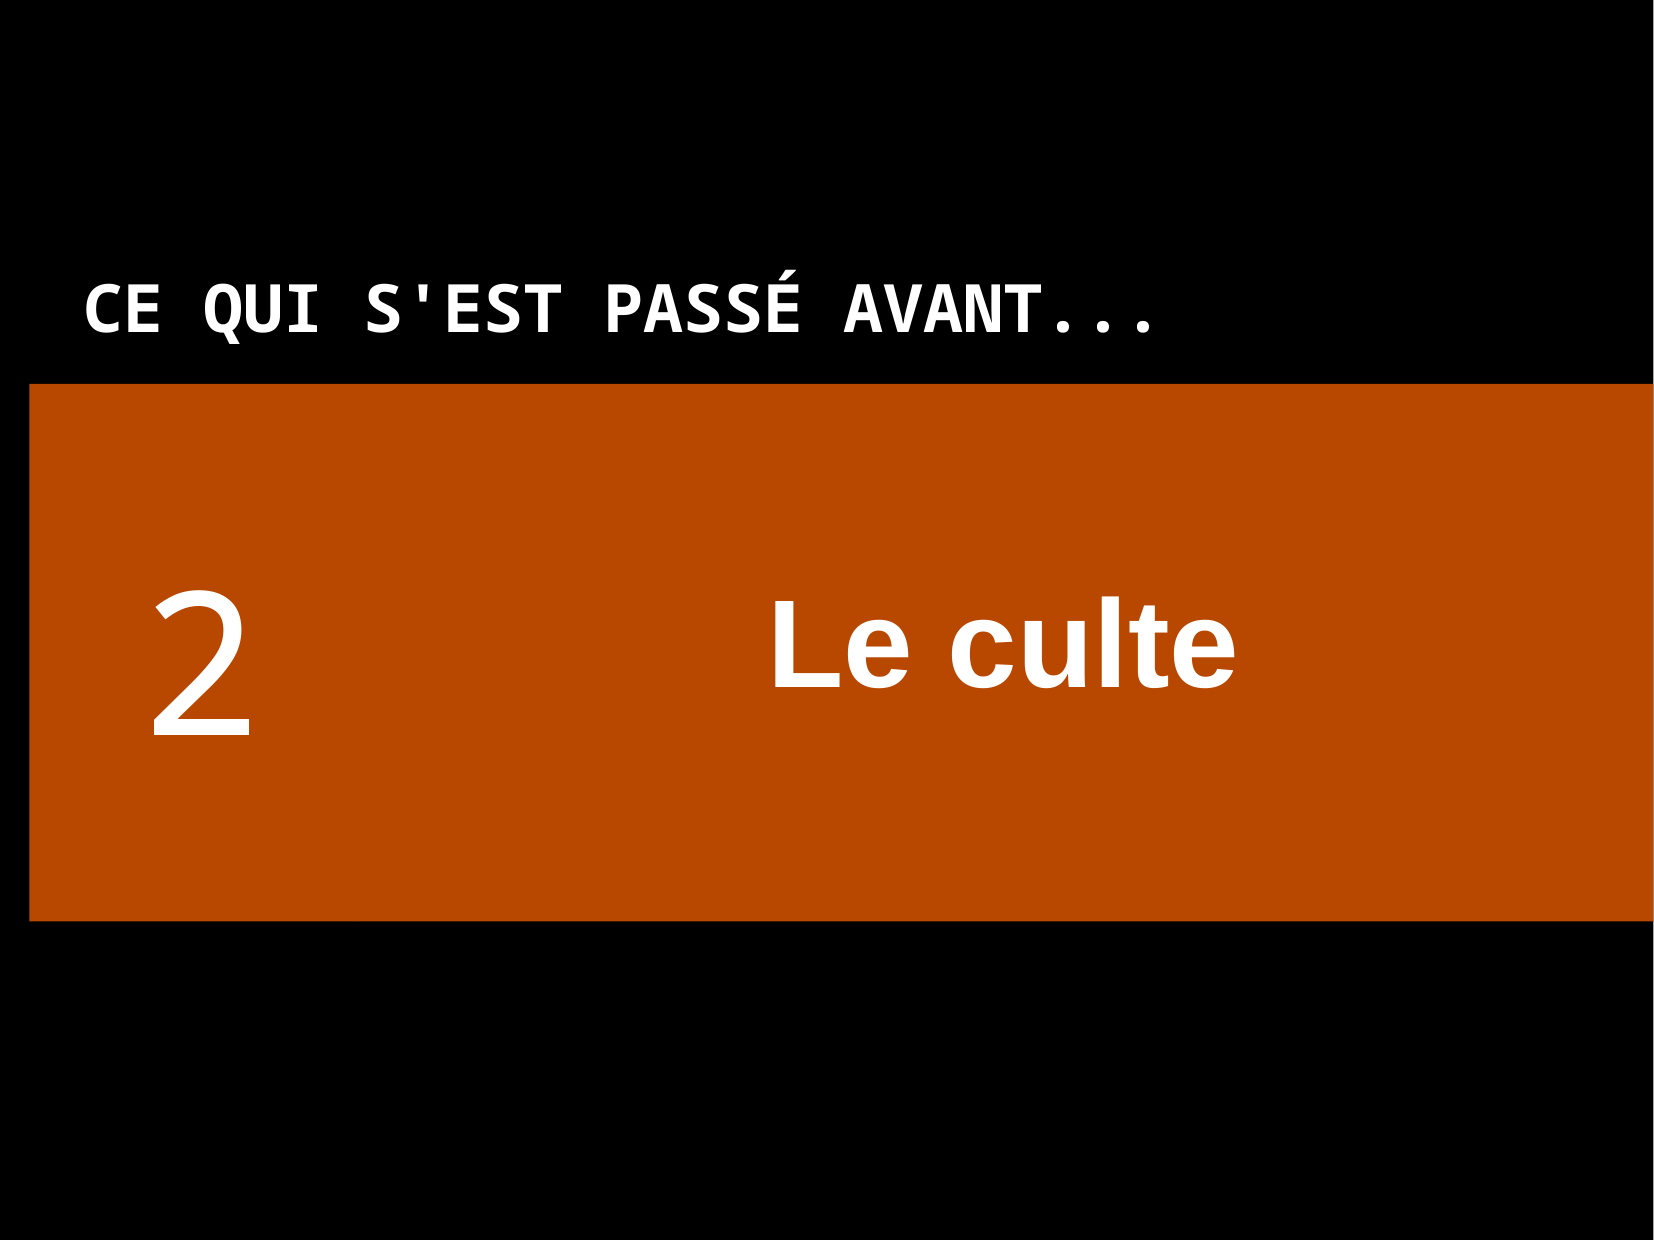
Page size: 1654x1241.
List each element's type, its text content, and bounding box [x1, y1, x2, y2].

text_box 2 [125, 513, 296, 802]
text_box CE QUI S'EST PASSÉ AVANT... [69, 236, 1654, 366]
text_box Le culte [354, 383, 1654, 922]
text_box [29, 383, 354, 922]
